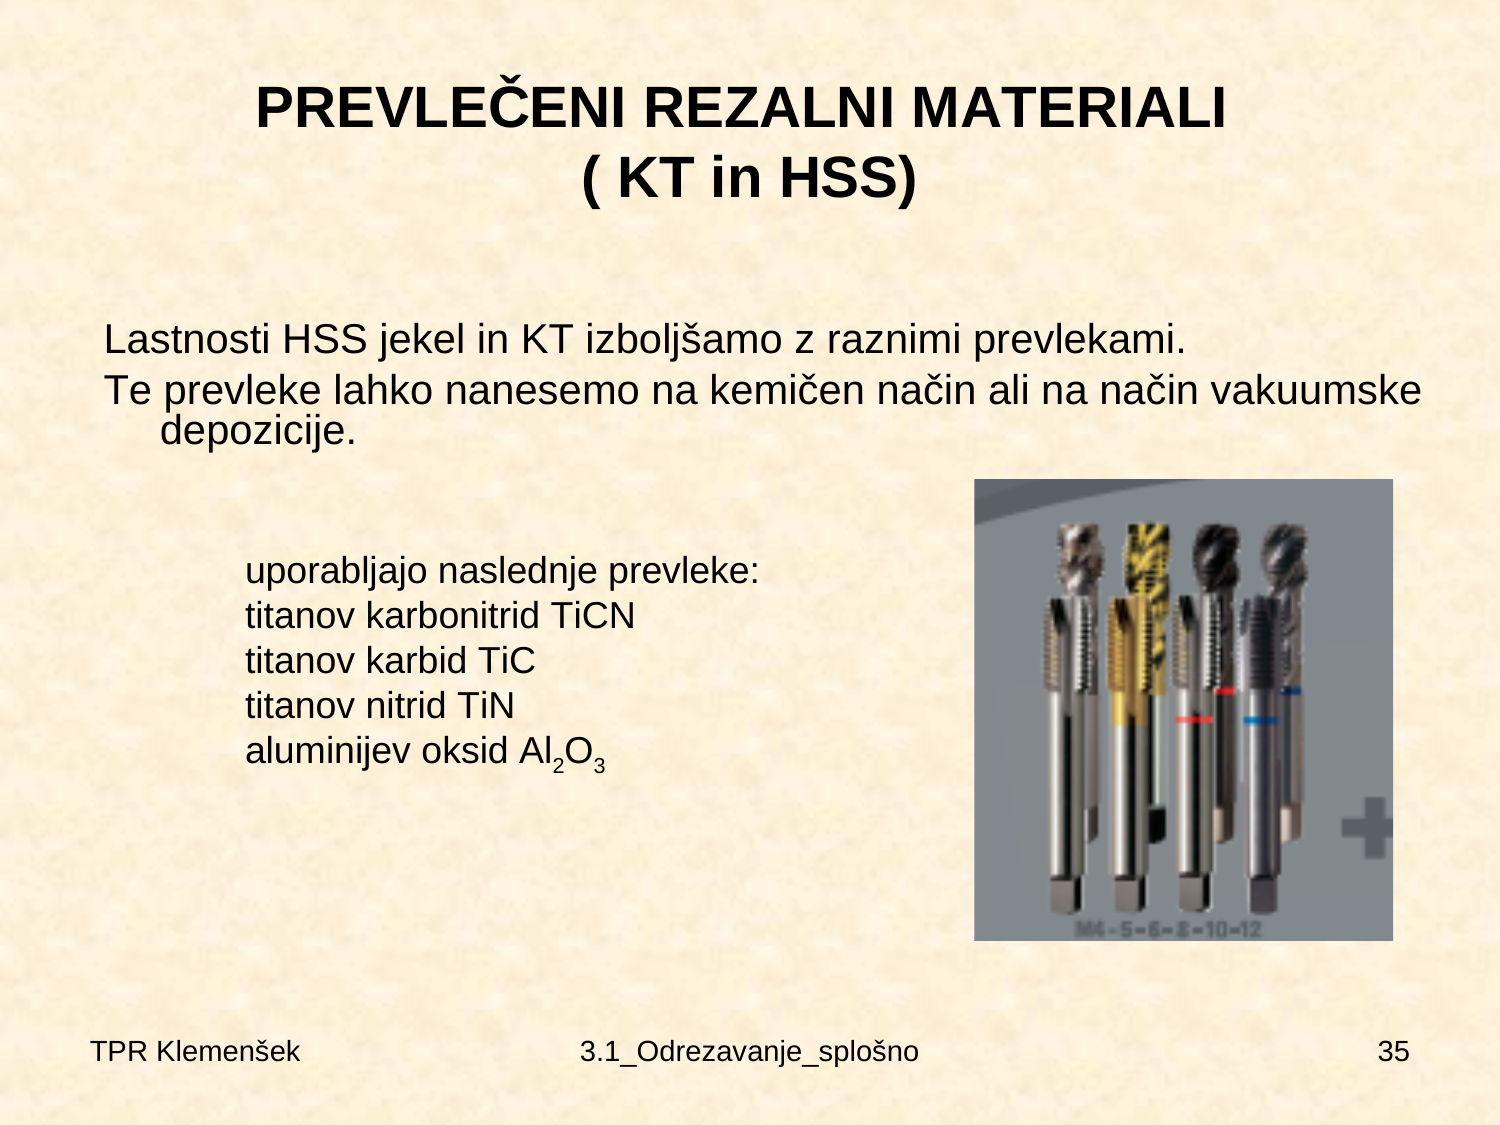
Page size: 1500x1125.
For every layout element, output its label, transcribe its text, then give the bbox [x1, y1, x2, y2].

title PREVLEČENI REZALNI MATERIALI ( KT in HSS) [75, 45, 1426, 233]
text_box <number> [1074, 1024, 1426, 1103]
text_box TPR Klemenšek [74, 1024, 426, 1103]
list Lastnosti HSS jekel in KT izboljšamo z raznimi prevlekami. Te prevleke lahko nanesemo na kemičen način ali na način vakuumske depozicije. [88, 314, 1459, 480]
text_box uporabljajo naslednje prevleke: titanov karbonitrid TiCN titanov karbid TiC titanov nitrid TiN aluminijev oksid Al2O3 [230, 538, 821, 786]
picture [0, 0, 1500, 1125]
text_box 3.1_Odrezavanje_splošno [512, 1024, 988, 1103]
